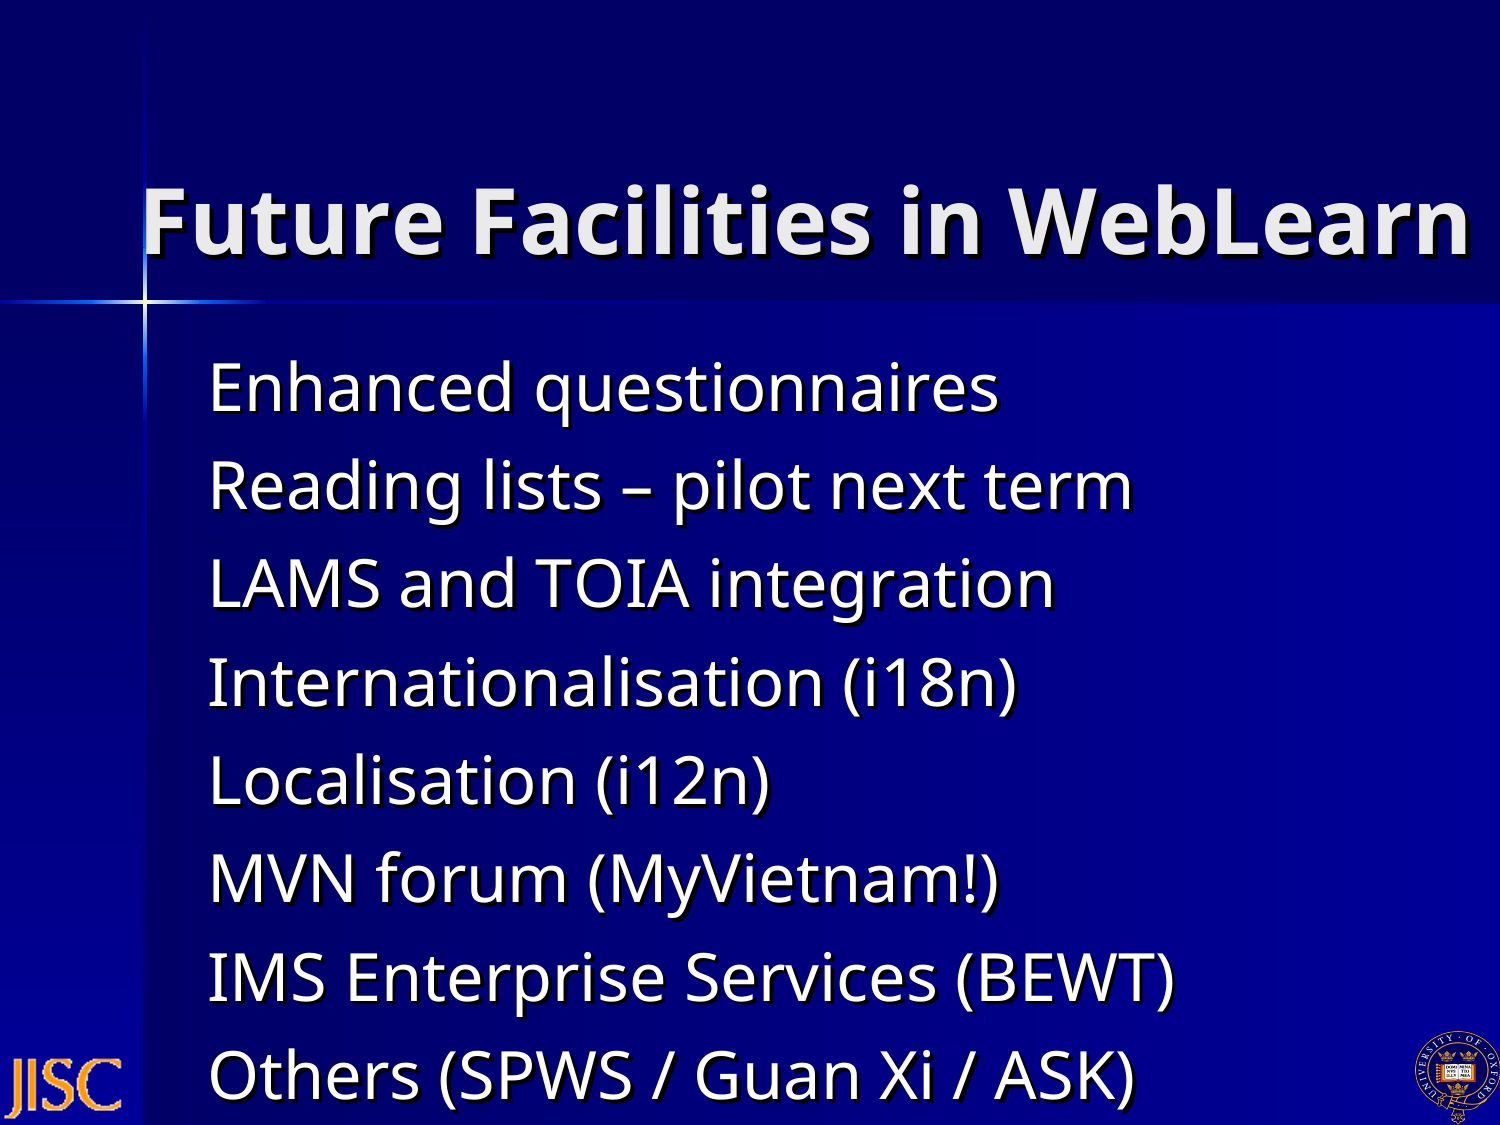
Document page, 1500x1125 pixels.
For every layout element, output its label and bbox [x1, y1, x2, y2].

picture [1415, 1031, 1500, 1125]
picture [0, 1056, 126, 1125]
